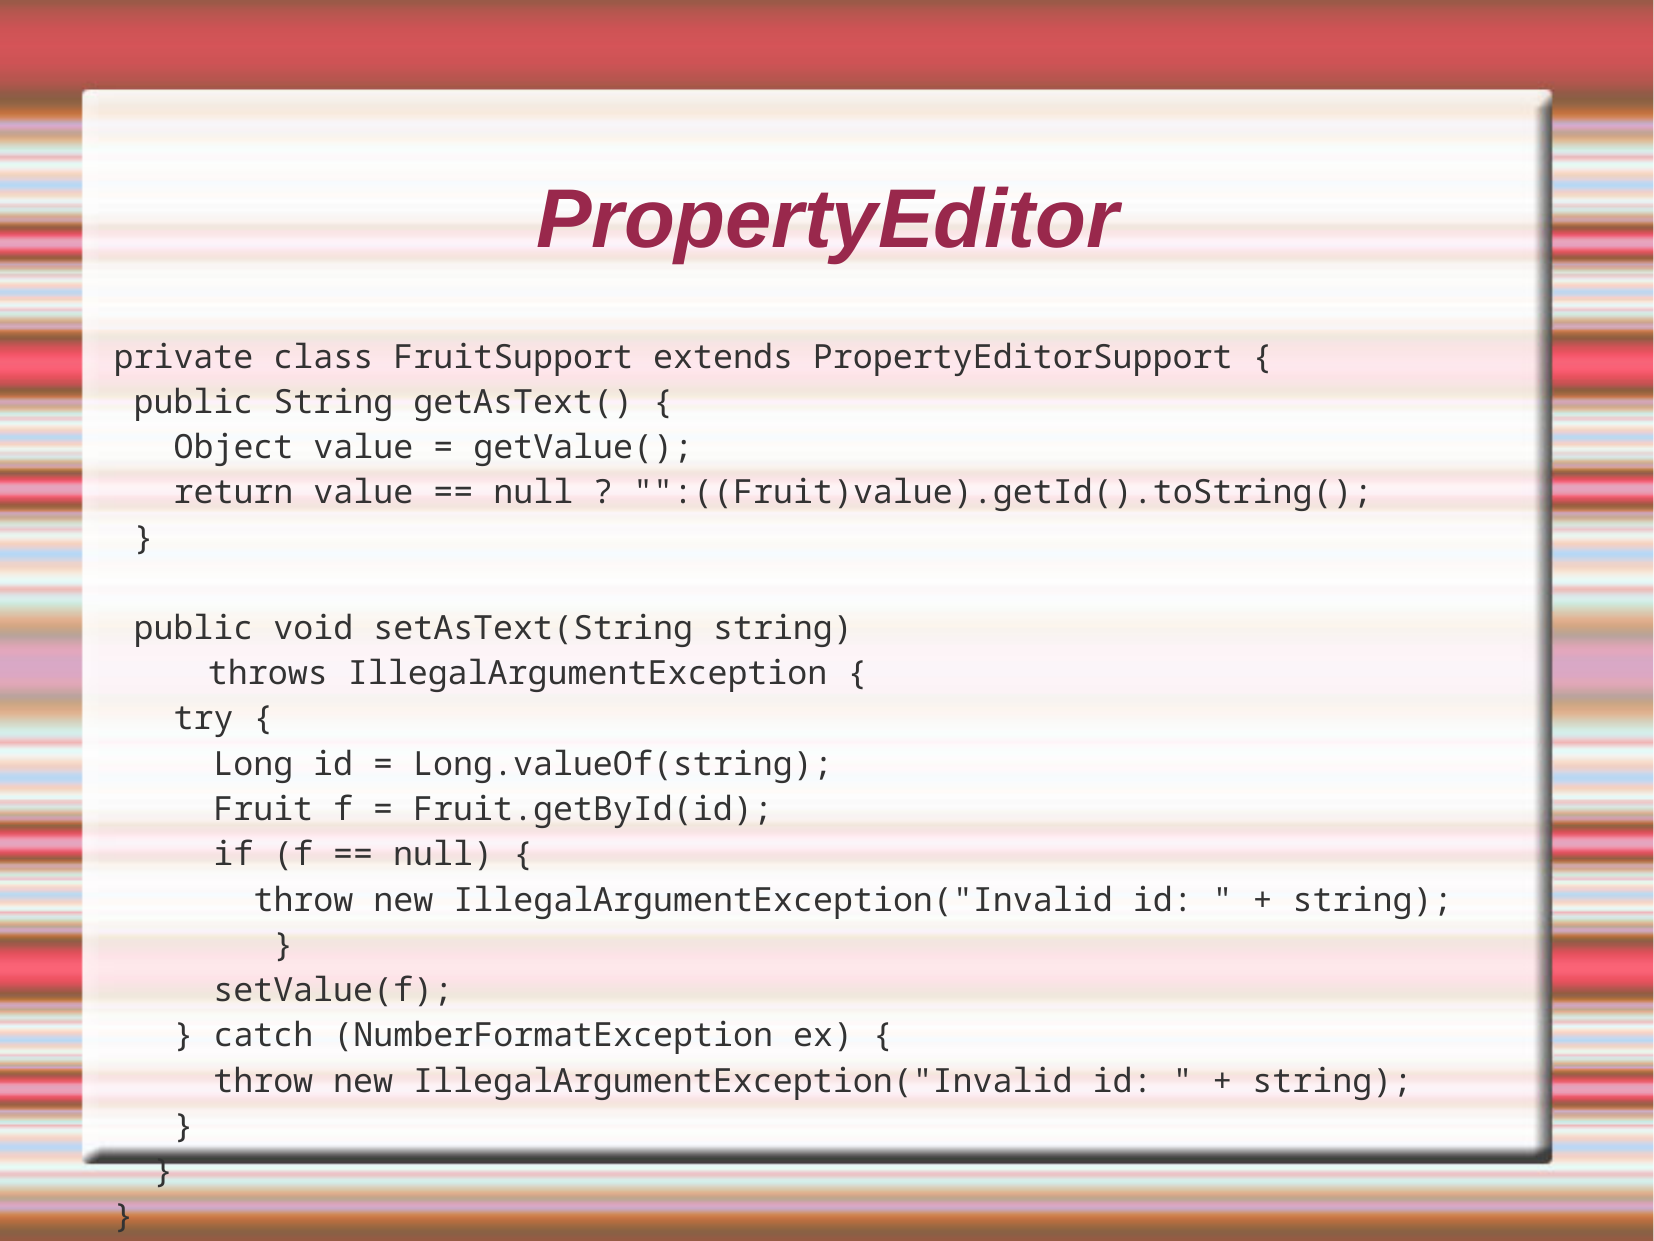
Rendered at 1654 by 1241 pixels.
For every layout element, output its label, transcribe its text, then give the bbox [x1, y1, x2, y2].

picture [0, 0, 1654, 1241]
title PropertyEditor [121, 114, 1534, 322]
list private class FruitSupport extends PropertyEditorSupport { public String getAsText() { Object value = getValue(); return value == null ? "":((Fruit)value).getId().toString(); } public void setAsText(String string) throws IllegalArgumentException { try { Long id = Long.valueOf(string); Fruit f = Fruit.getById(id); if (f == null) { throw new IllegalArgumentException("Invalid id: " + string); } setValue(f); } catch (NumberFormatException ex) { throw new IllegalArgumentException("Invalid id: " + string); } } } [101, 332, 1576, 1115]
